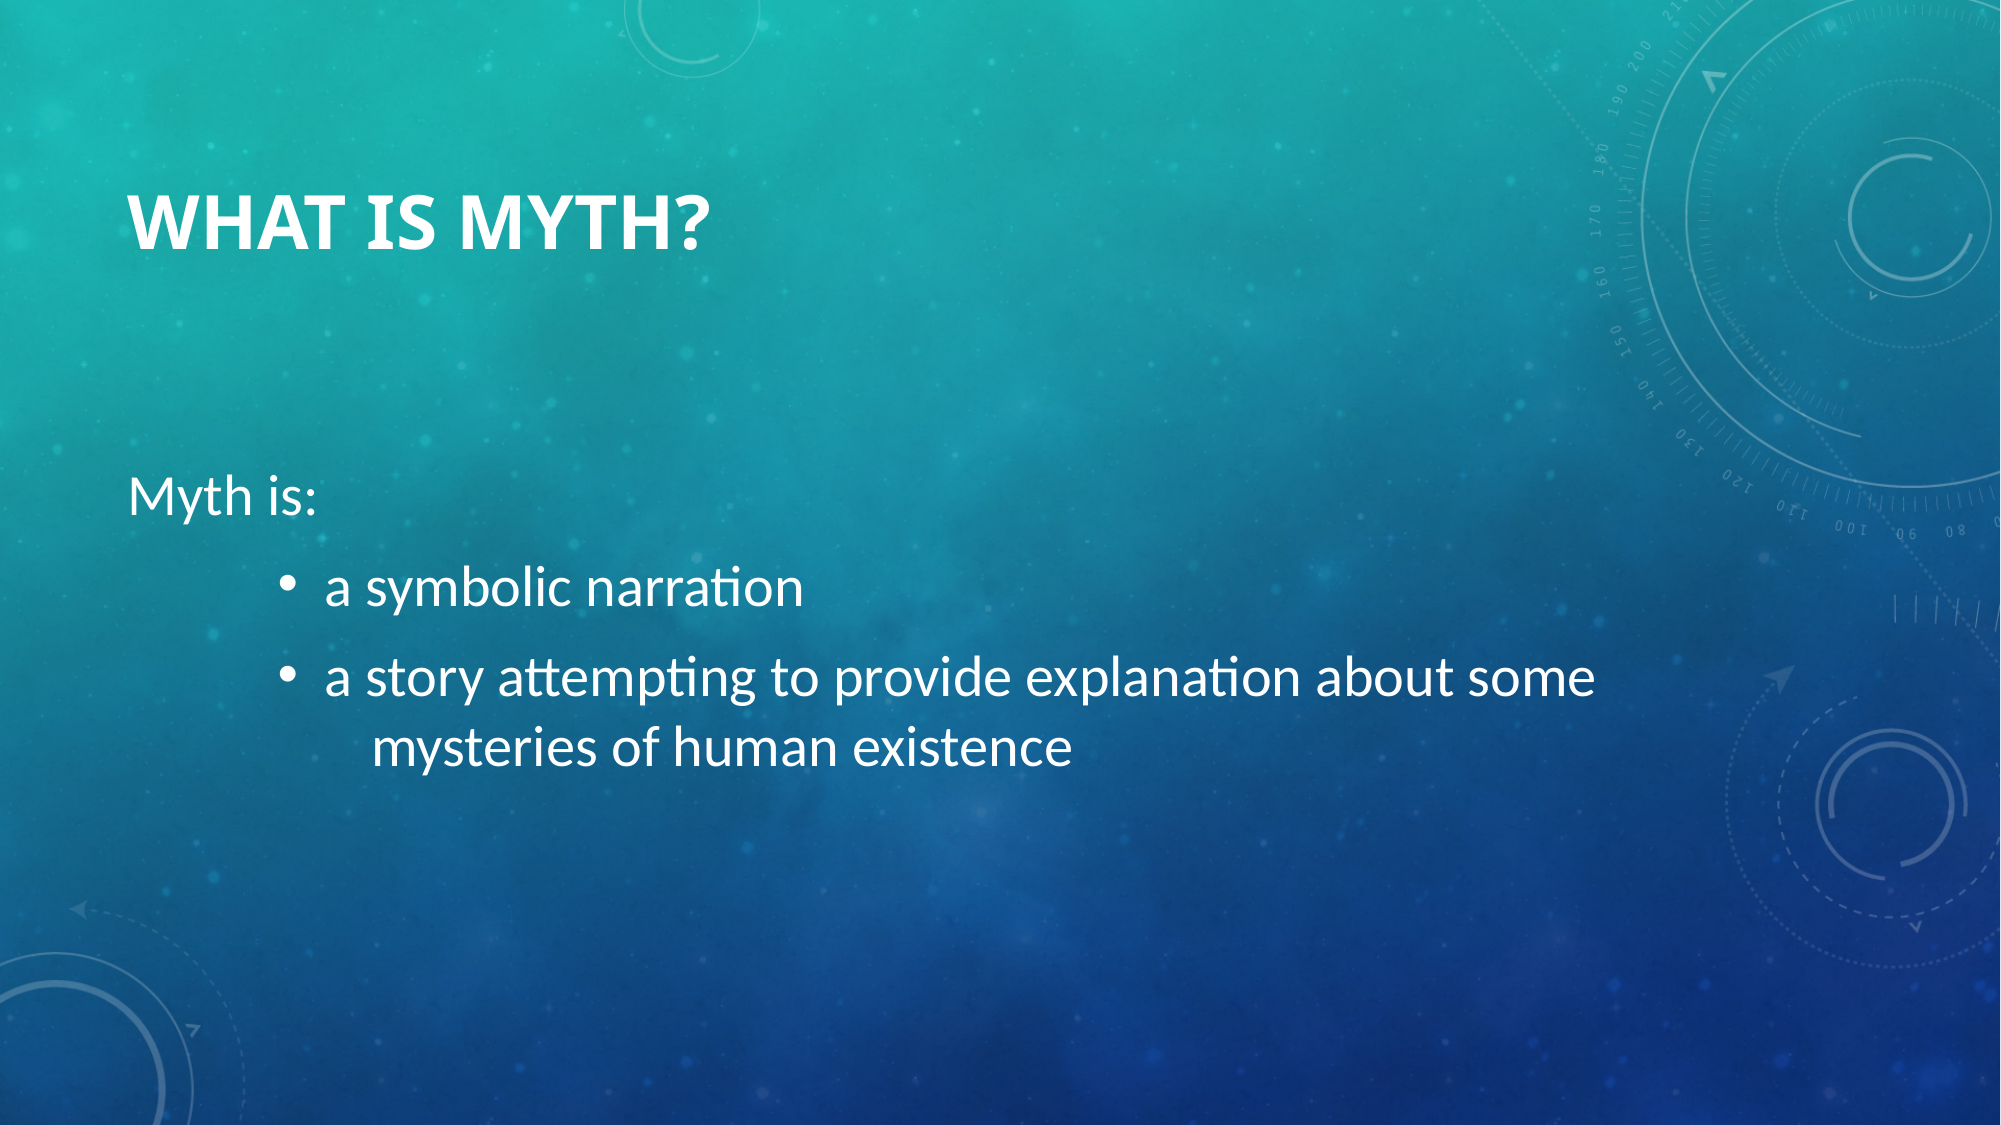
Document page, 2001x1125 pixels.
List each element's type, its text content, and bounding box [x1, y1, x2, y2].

title WHAT IS MYTH? [112, 99, 1775, 339]
list Myth is: a symbolic narration a story attempting to provide explanation about some mysteries of human existence [112, 351, 1775, 950]
